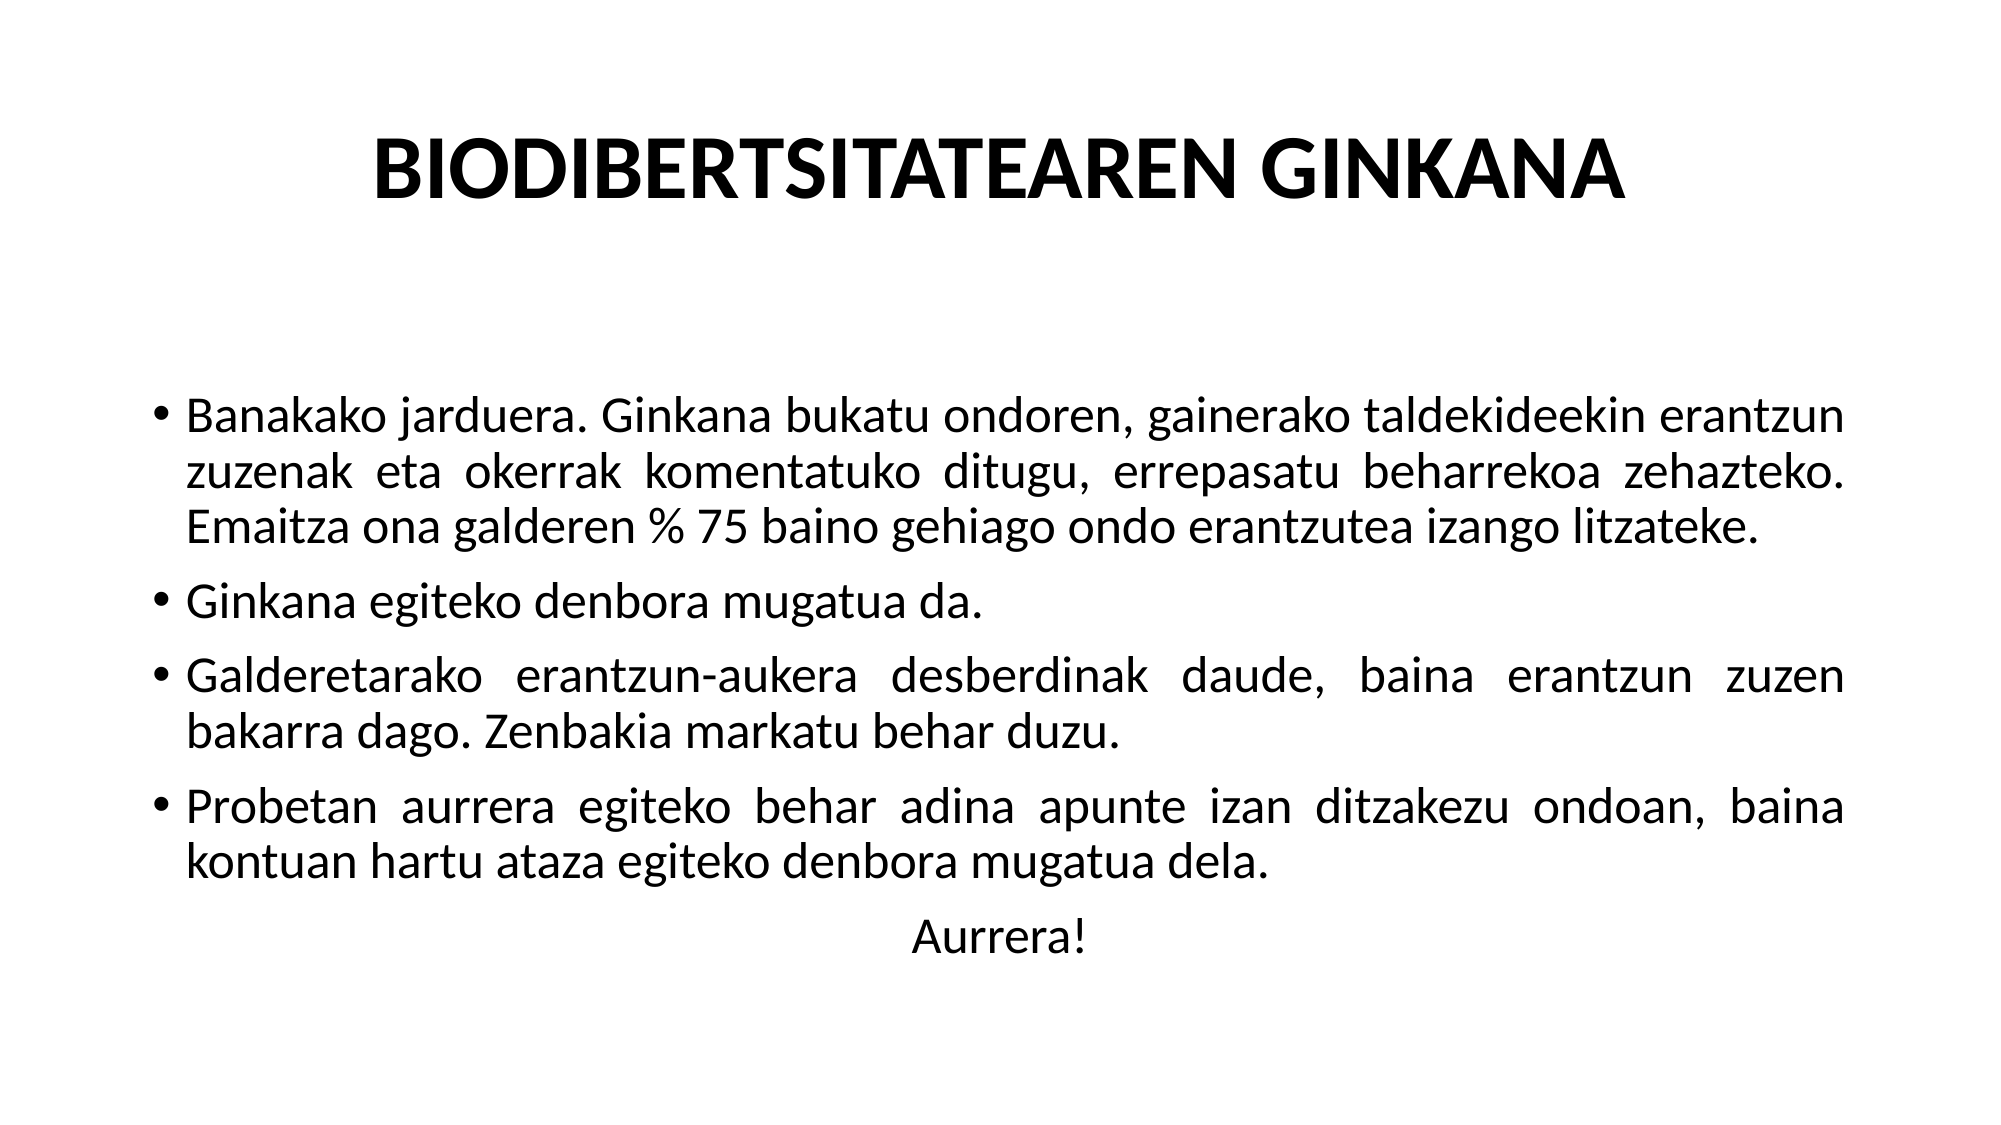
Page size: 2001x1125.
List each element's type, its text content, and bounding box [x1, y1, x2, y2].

title BIODIBERTSITATEAREN GINKANA [137, 59, 1863, 278]
list Banakako jarduera. Ginkana bukatu ondoren, gainerako taldekideekin erantzun zuzenak eta okerrak komentatuko ditugu, errepasatu beharrekoa zehazteko. Emaitza ona galderen % 75 baino gehiago ondo erantzutea izango litzateke. Ginkana egiteko denbora mugatua da. Galderetarako erantzun-aukera desberdinak daude, baina erantzun zuzen bakarra dago. Zenbakia markatu behar duzu. Probetan aurrera egiteko behar adina apunte izan ditzakezu ondoan, baina kontuan hartu ataza egiteko denbora mugatua dela. Aurrera! [137, 299, 1863, 1014]
